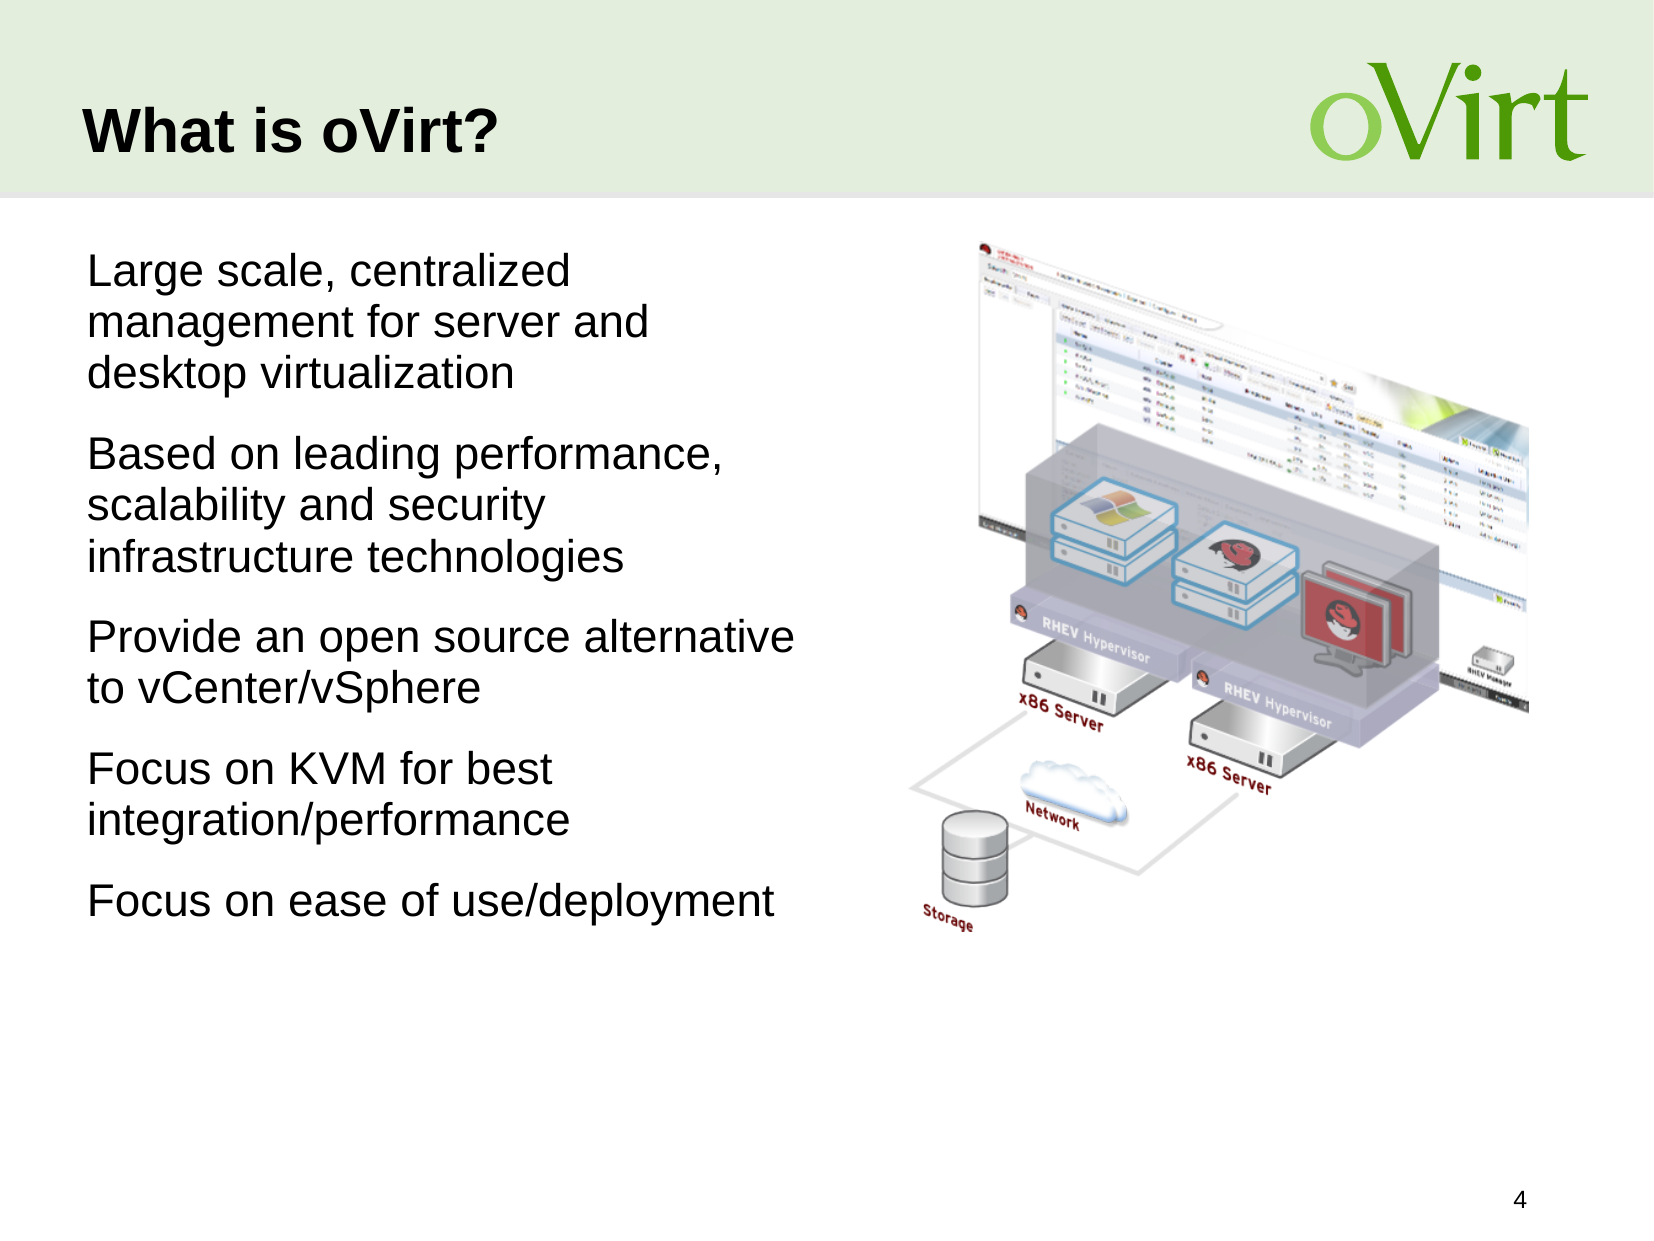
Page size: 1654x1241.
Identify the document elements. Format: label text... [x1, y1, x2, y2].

list Large scale, centralized management for server and desktop virtualization Based on leading performance, scalability and security infrastructure technologies Provide an open source alternative to vCenter/vSphere Focus on KVM for best integration/performance Focus on ease of use/deployment [86, 244, 814, 1039]
title What is oVirt? [82, 37, 1571, 226]
picture [878, 241, 1560, 932]
